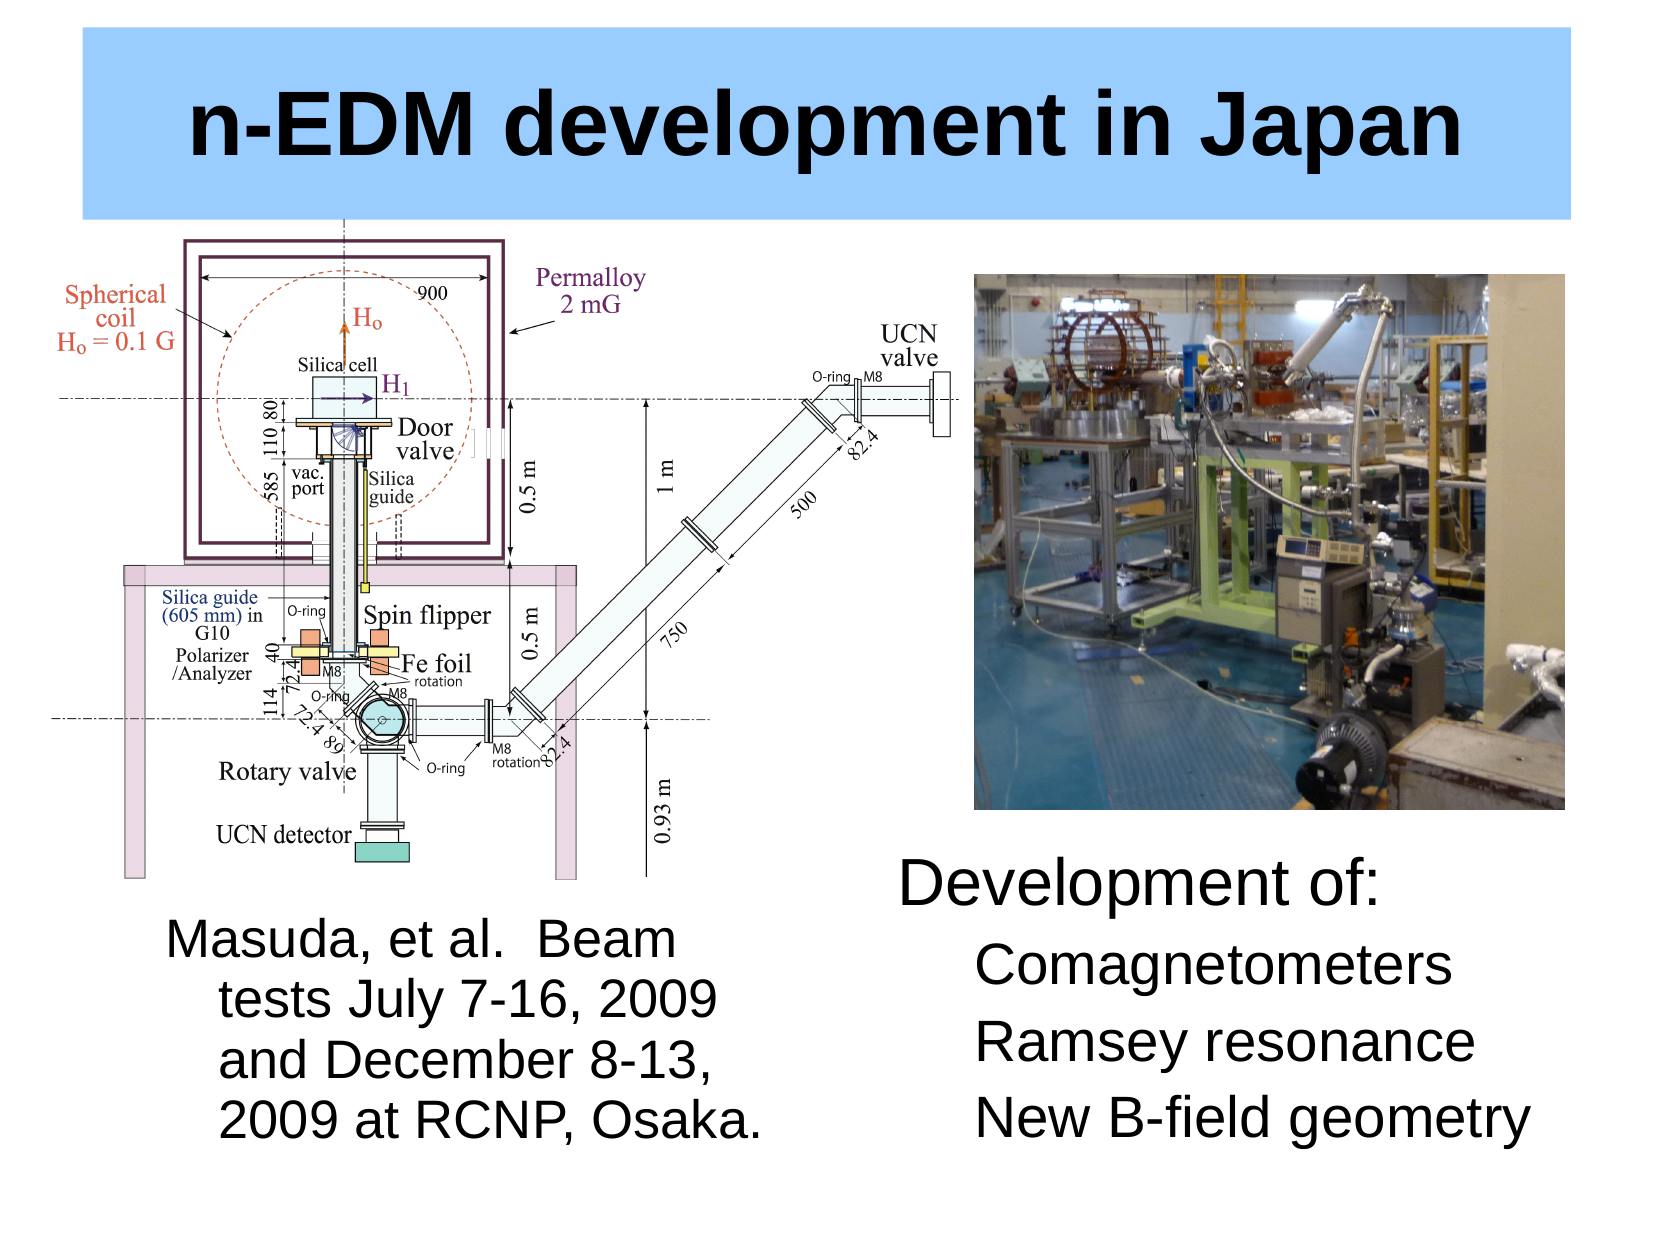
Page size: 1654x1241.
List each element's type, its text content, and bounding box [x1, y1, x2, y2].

title n-EDM development in Japan [82, 27, 1571, 220]
list Masuda, et al. Beam tests July 7-16, 2009 and December 8-13, 2009 at RCNP, Osaka. [147, 908, 798, 1178]
picture [35, 211, 1565, 880]
list Development of: Comagnetometers Ramsey resonance New B-field geometry [879, 845, 1595, 1182]
